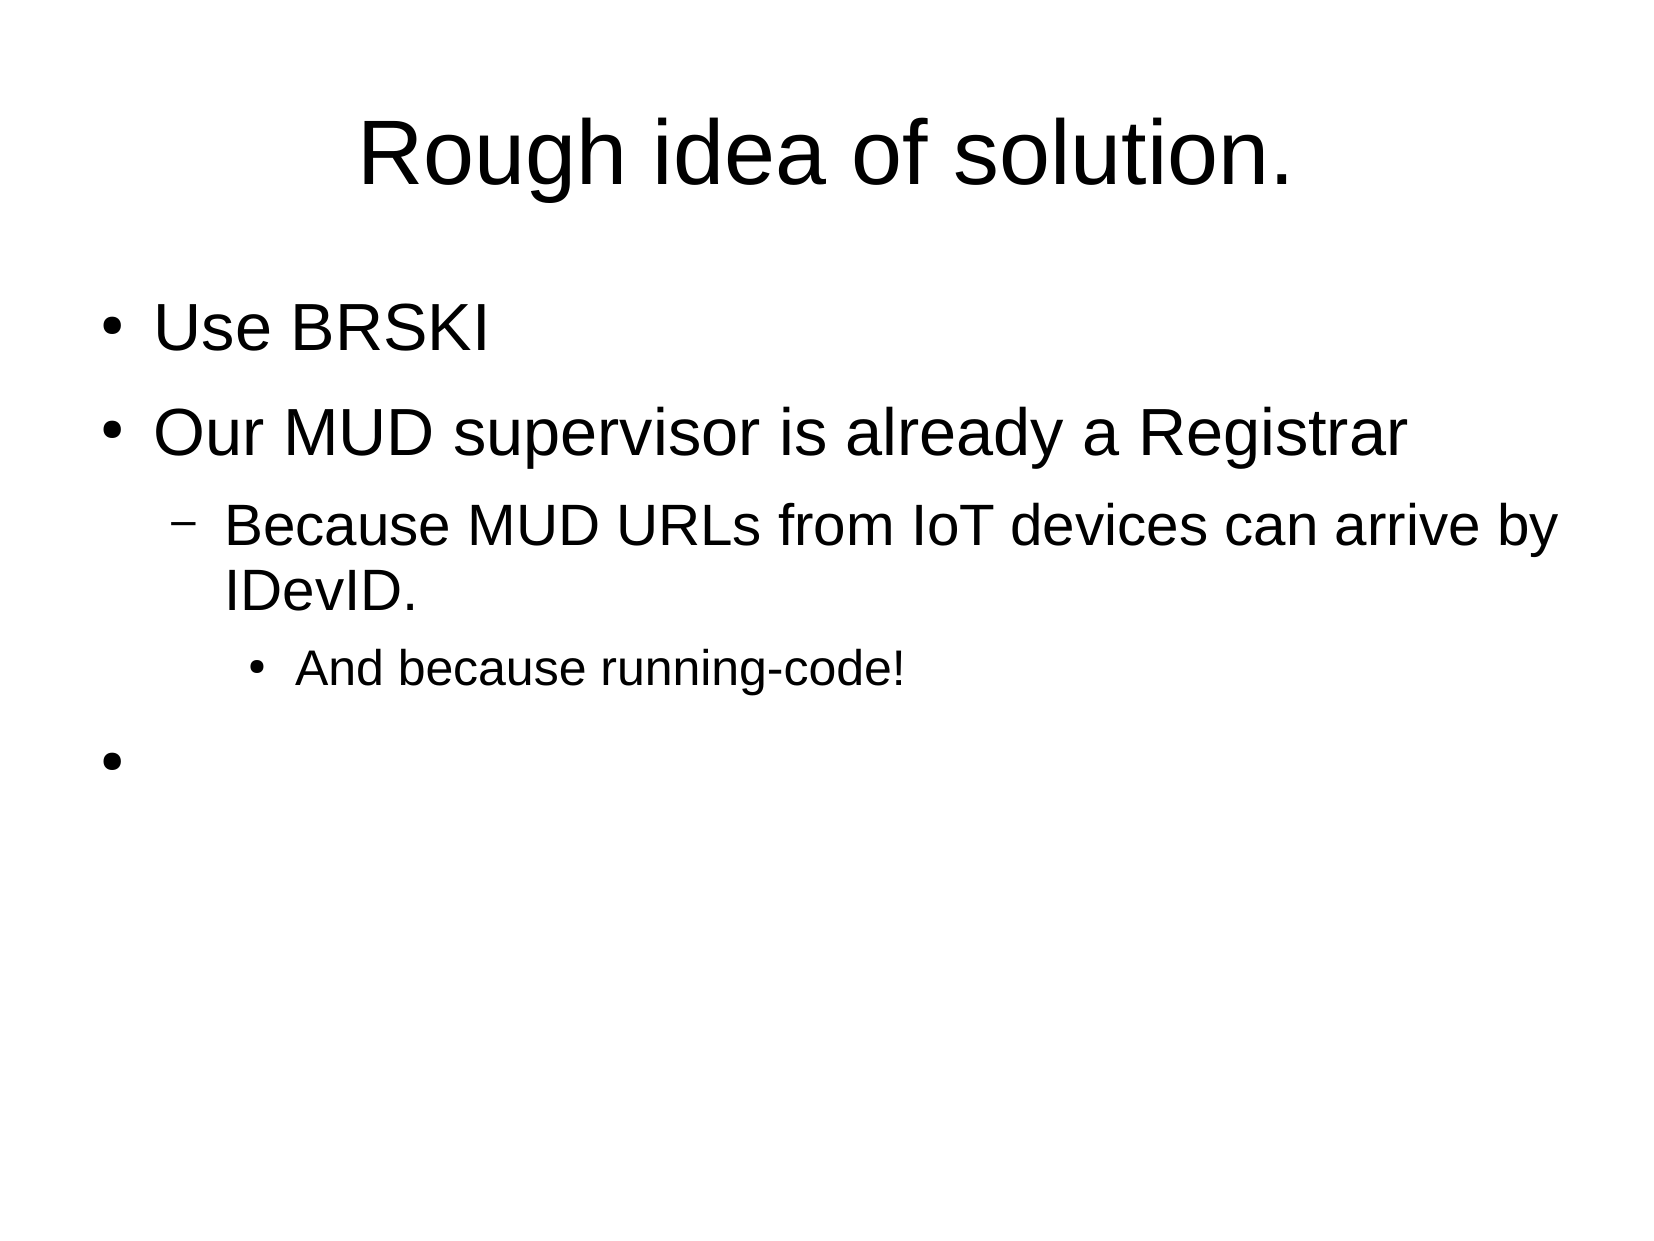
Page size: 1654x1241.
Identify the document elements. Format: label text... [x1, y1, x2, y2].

list Use BRSKI Our MUD supervisor is already a Registrar Because MUD URLs from IoT devices can arrive by IDevID. And because running-code! [82, 290, 1571, 1010]
title Rough idea of solution. [82, 49, 1571, 257]
